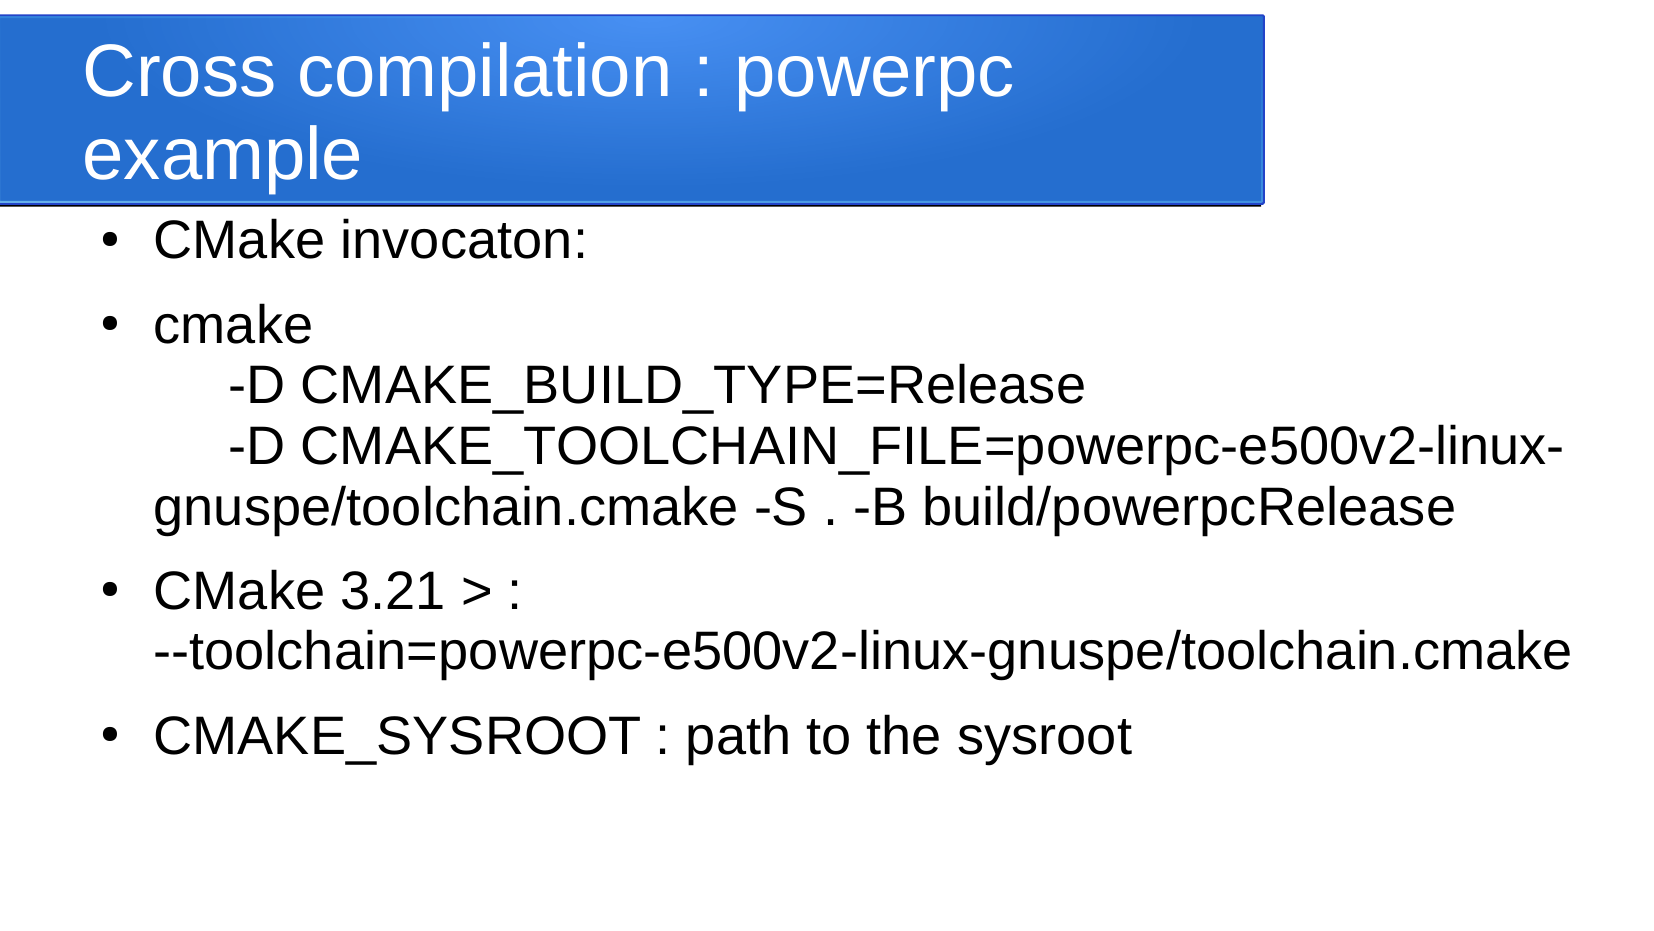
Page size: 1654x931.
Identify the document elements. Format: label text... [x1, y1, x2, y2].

list CMake invocaton: cmake -D CMAKE_BUILD_TYPE=Release -D CMAKE_TOOLCHAIN_FILE=powerpc-e500v2-linux-gnuspe/toolchain.cmake -S . -B build/powerpcRelease CMake 3.21 > : --toolchain=powerpc-e500v2-linux-gnuspe/toolchain.cmake CMAKE_SYSROOT : path to the sysroot [82, 210, 1591, 916]
title Cross compilation : powerpc example [82, 29, 1235, 196]
